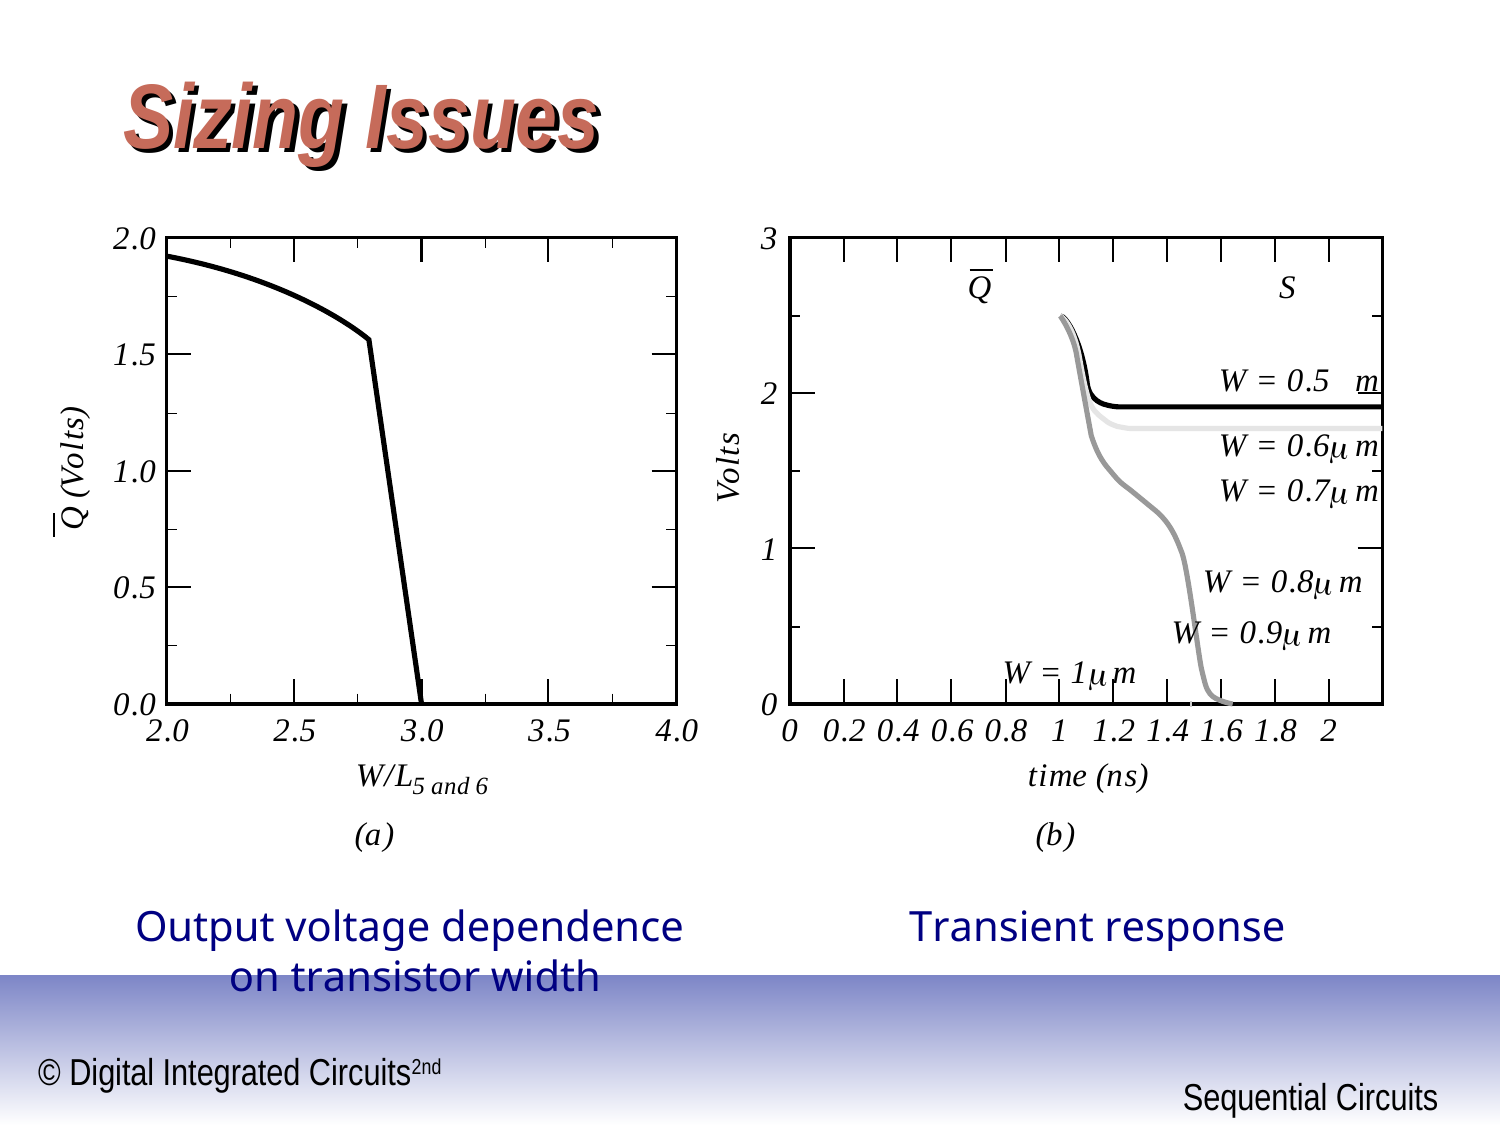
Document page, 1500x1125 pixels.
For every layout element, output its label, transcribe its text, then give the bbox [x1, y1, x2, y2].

text_box Transient response [894, 892, 1301, 958]
title Sizing Issues [108, 49, 1384, 175]
text_box Output voltage dependence on transistor width [120, 892, 699, 1008]
picture [50, 215, 1388, 857]
